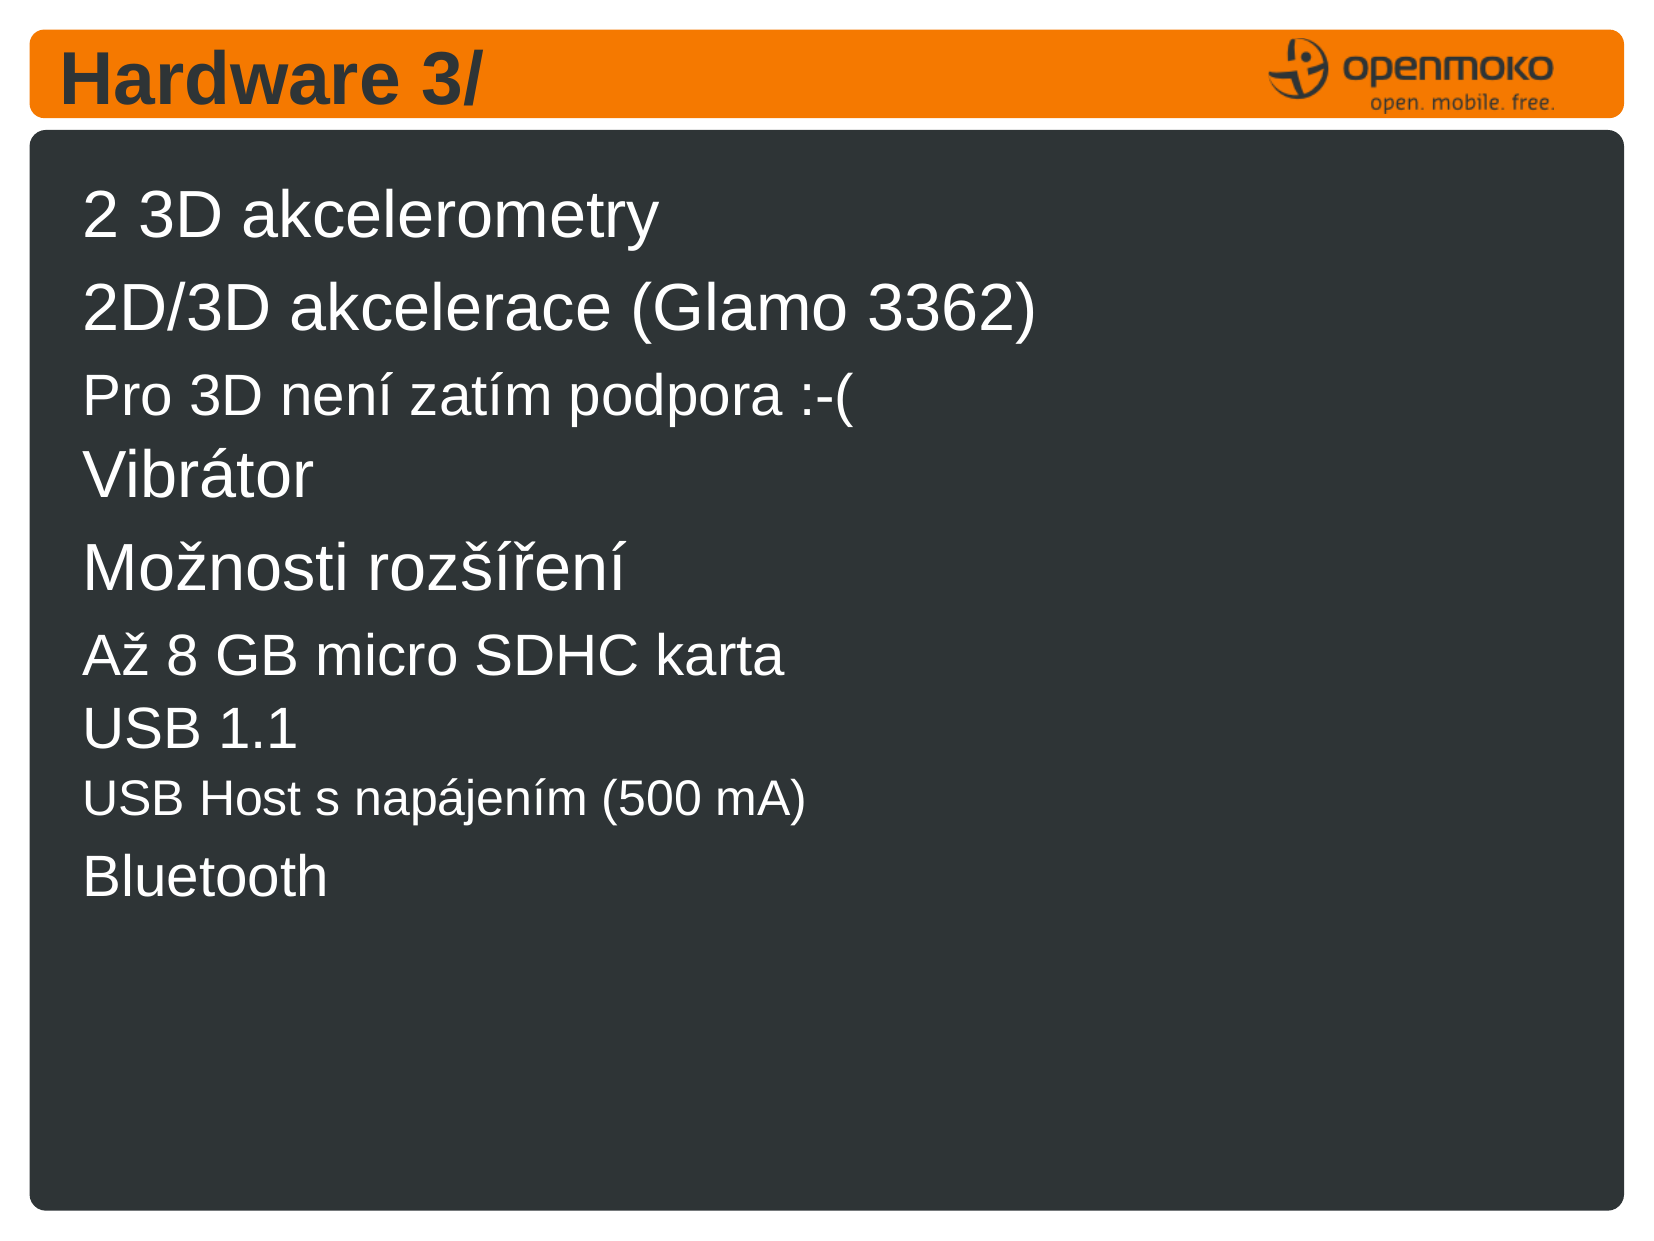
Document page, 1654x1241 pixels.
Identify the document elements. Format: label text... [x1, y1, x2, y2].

list 2 3D akcelerometry 2D/3D akcelerace (Glamo 3362) Pro 3D není zatím podpora :-( Vibrátor Možnosti rozšíření Až 8 GB micro SDHC karta USB 1.1 USB Host s napájením (500 mA) Bluetooth [82, 177, 1571, 1182]
picture [1361, 38, 1554, 114]
title Hardware 3/ [59, 29, 1361, 128]
